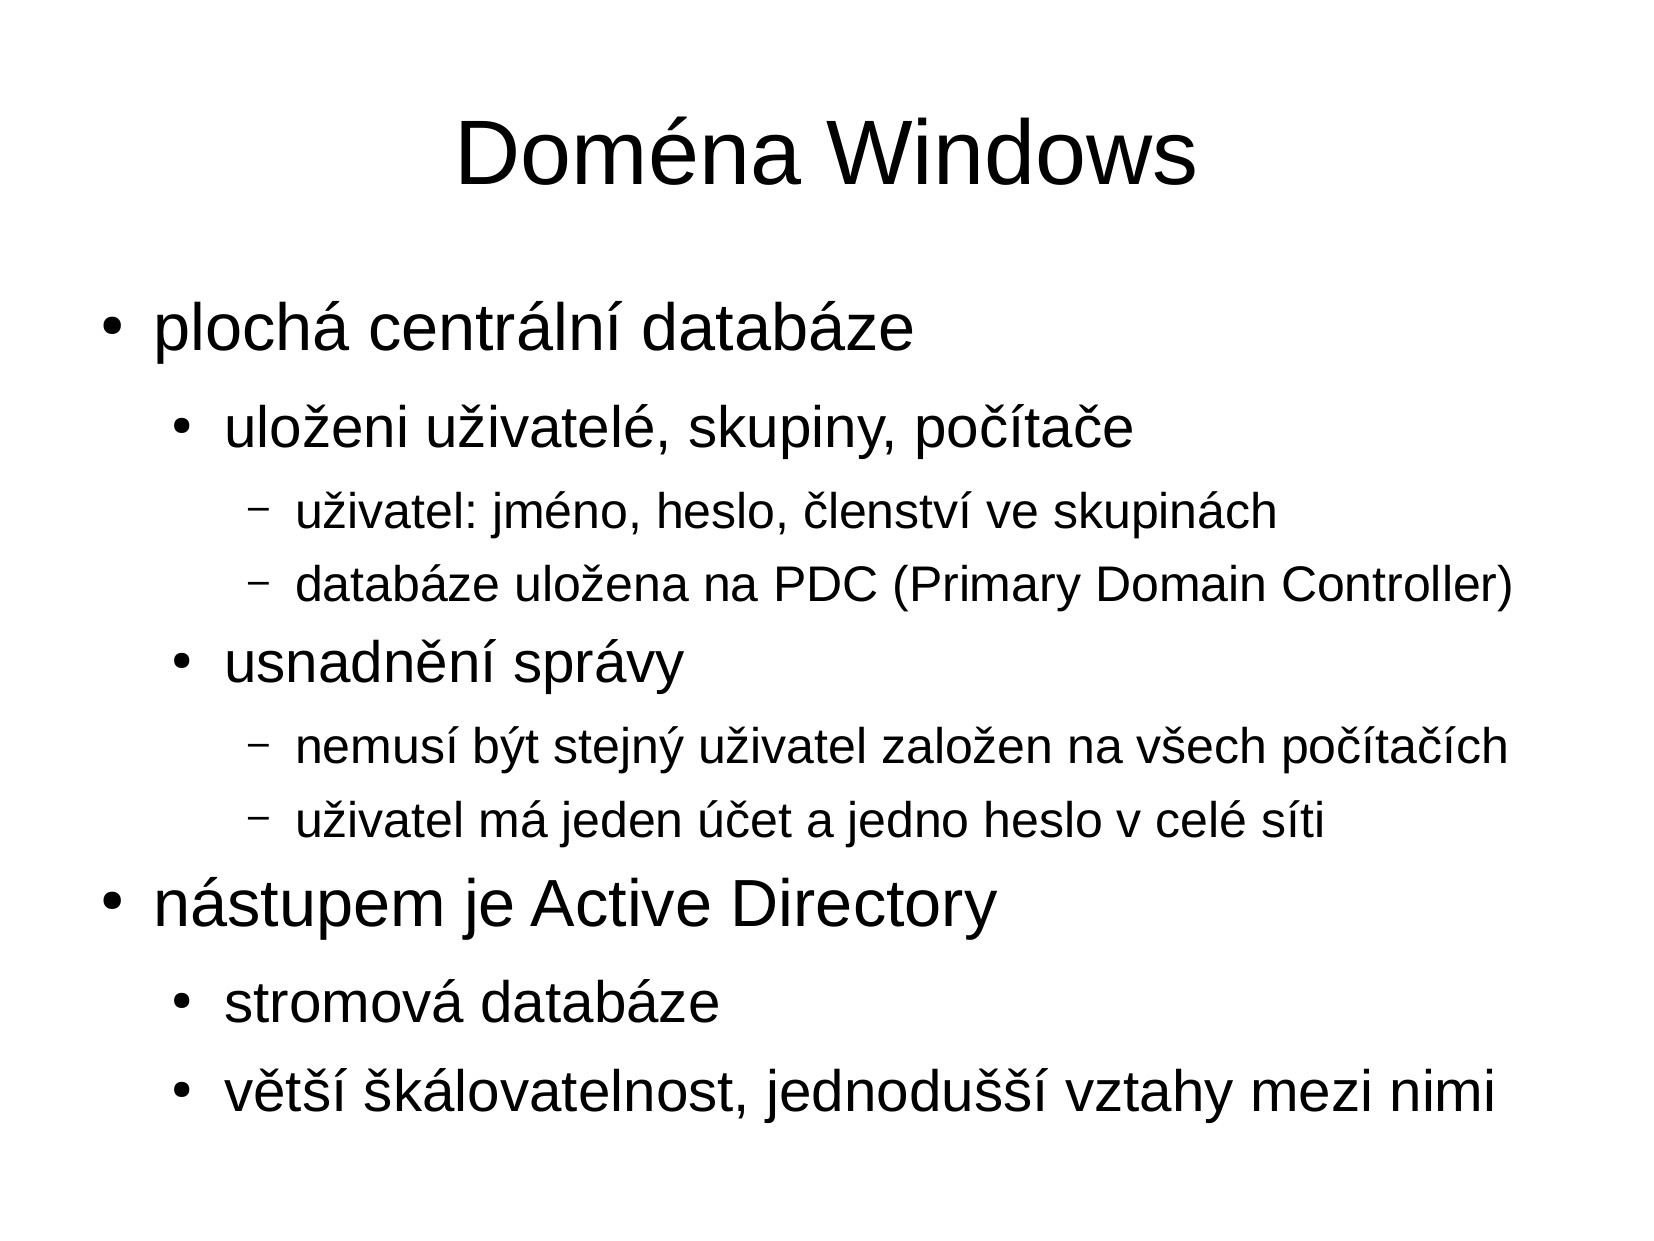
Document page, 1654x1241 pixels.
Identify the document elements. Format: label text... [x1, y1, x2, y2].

list plochá centrální databáze uloženi uživatelé, skupiny, počítače uživatel: jméno, heslo, členství ve skupinách databáze uložena na PDC (Primary Domain Controller) usnadnění správy nemusí být stejný uživatel založen na všech počítačích uživatel má jeden účet a jedno heslo v celé síti nástupem je Active Directory stromová databáze větší škálovatelnost, jednodušší vztahy mezi nimi [82, 290, 1571, 1158]
title Doména Windows [82, 49, 1571, 257]
